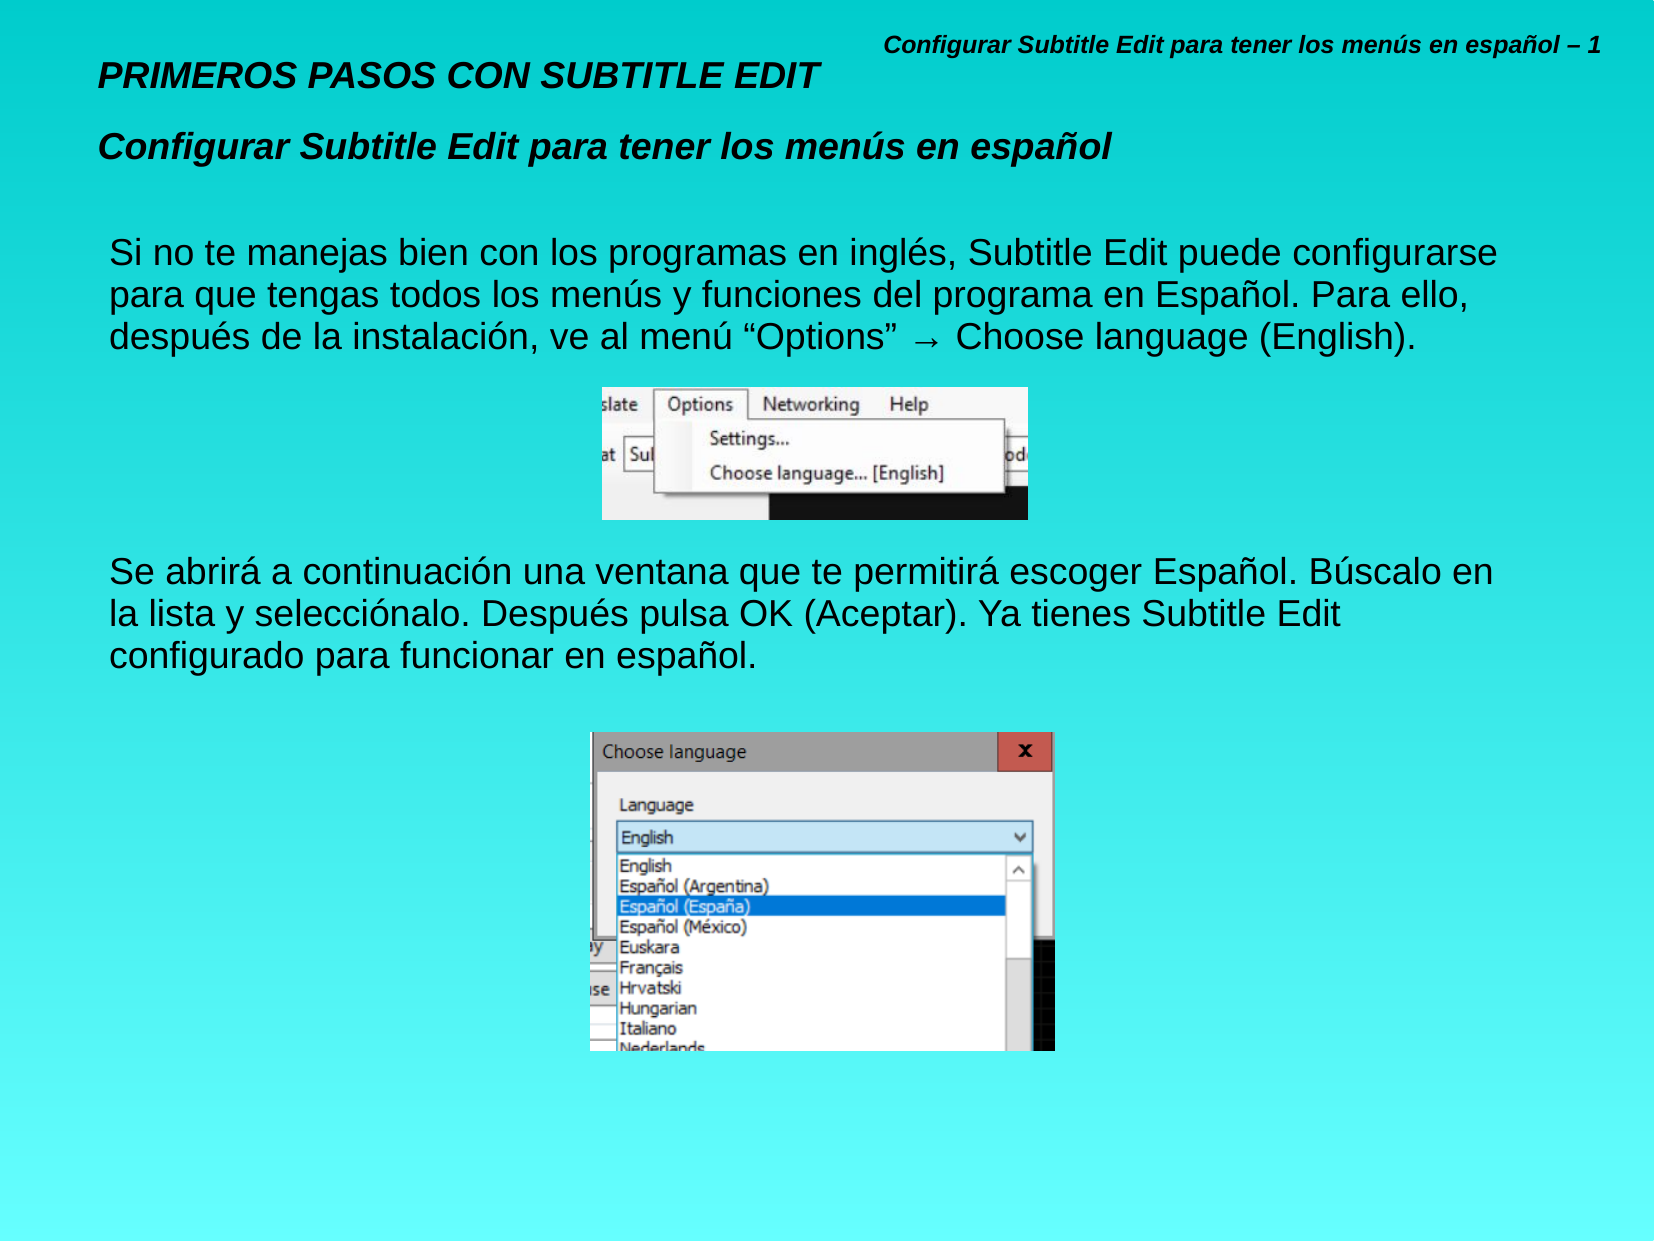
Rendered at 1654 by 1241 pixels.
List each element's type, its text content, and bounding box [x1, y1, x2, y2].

picture [602, 387, 1028, 520]
text_box Configurar Subtitle Edit para tener los menús en español [82, 118, 1146, 178]
text_box Configurar Subtitle Edit para tener los menús en español – 1 [826, 23, 1619, 94]
picture [590, 732, 1055, 1052]
text_box Se abrirá a continuación una ventana que te permitirá escoger Español. Búscalo en la lista y selecciónalo. Después pulsa OK (Aceptar). Ya tienes Subtitle Edit configurado para funcionar en español. [94, 543, 1548, 683]
text_box PRIMEROS PASOS CON SUBTITLE EDIT [82, 47, 886, 107]
text_box Si no te manejas bien con los programas en inglés, Subtitle Edit puede configurarse para que tengas todos los menús y funciones del programa en Español. Para ello, después de la instalación, ve al menú “Options” → Choose language (English). [94, 224, 1571, 364]
